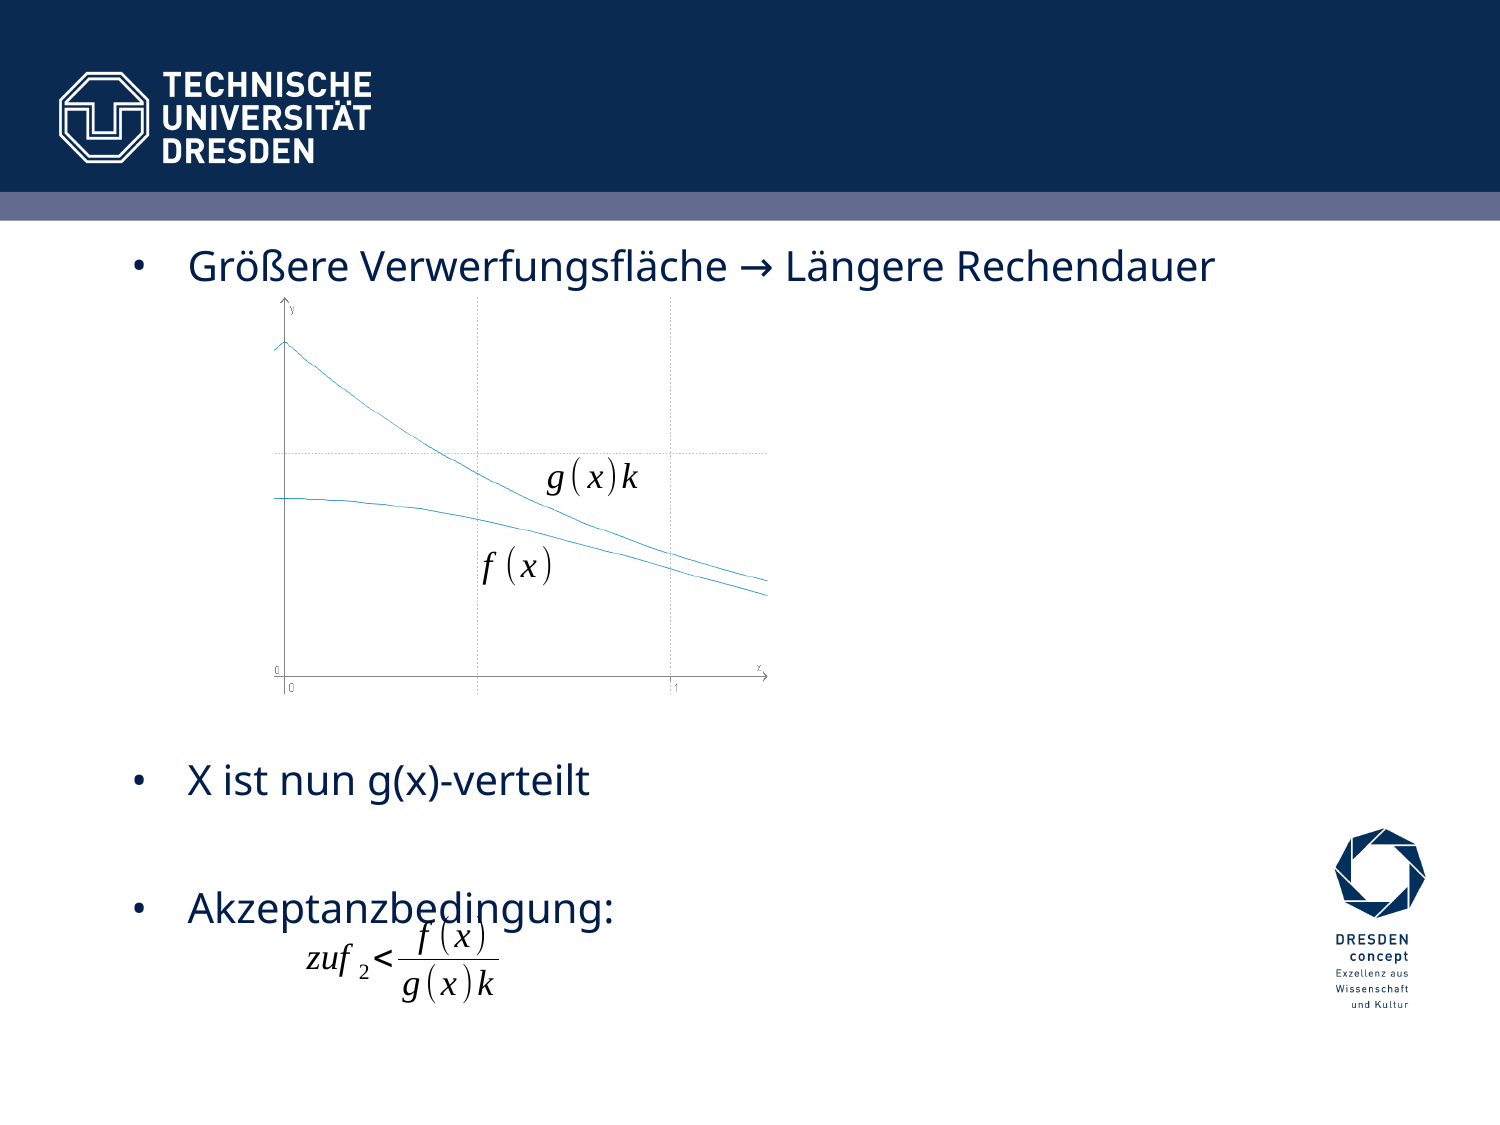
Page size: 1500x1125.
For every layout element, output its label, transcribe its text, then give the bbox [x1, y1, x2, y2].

chart [535, 457, 650, 499]
chart [466, 545, 562, 588]
chart [295, 915, 508, 1004]
picture [58, 71, 371, 164]
list Größere Verwerfungsfläche → Längere Rechendauer X ist nun g(x)-verteilt Akzeptanzbedingung: [75, 236, 1425, 916]
picture [274, 295, 768, 694]
picture [1328, 822, 1430, 1016]
